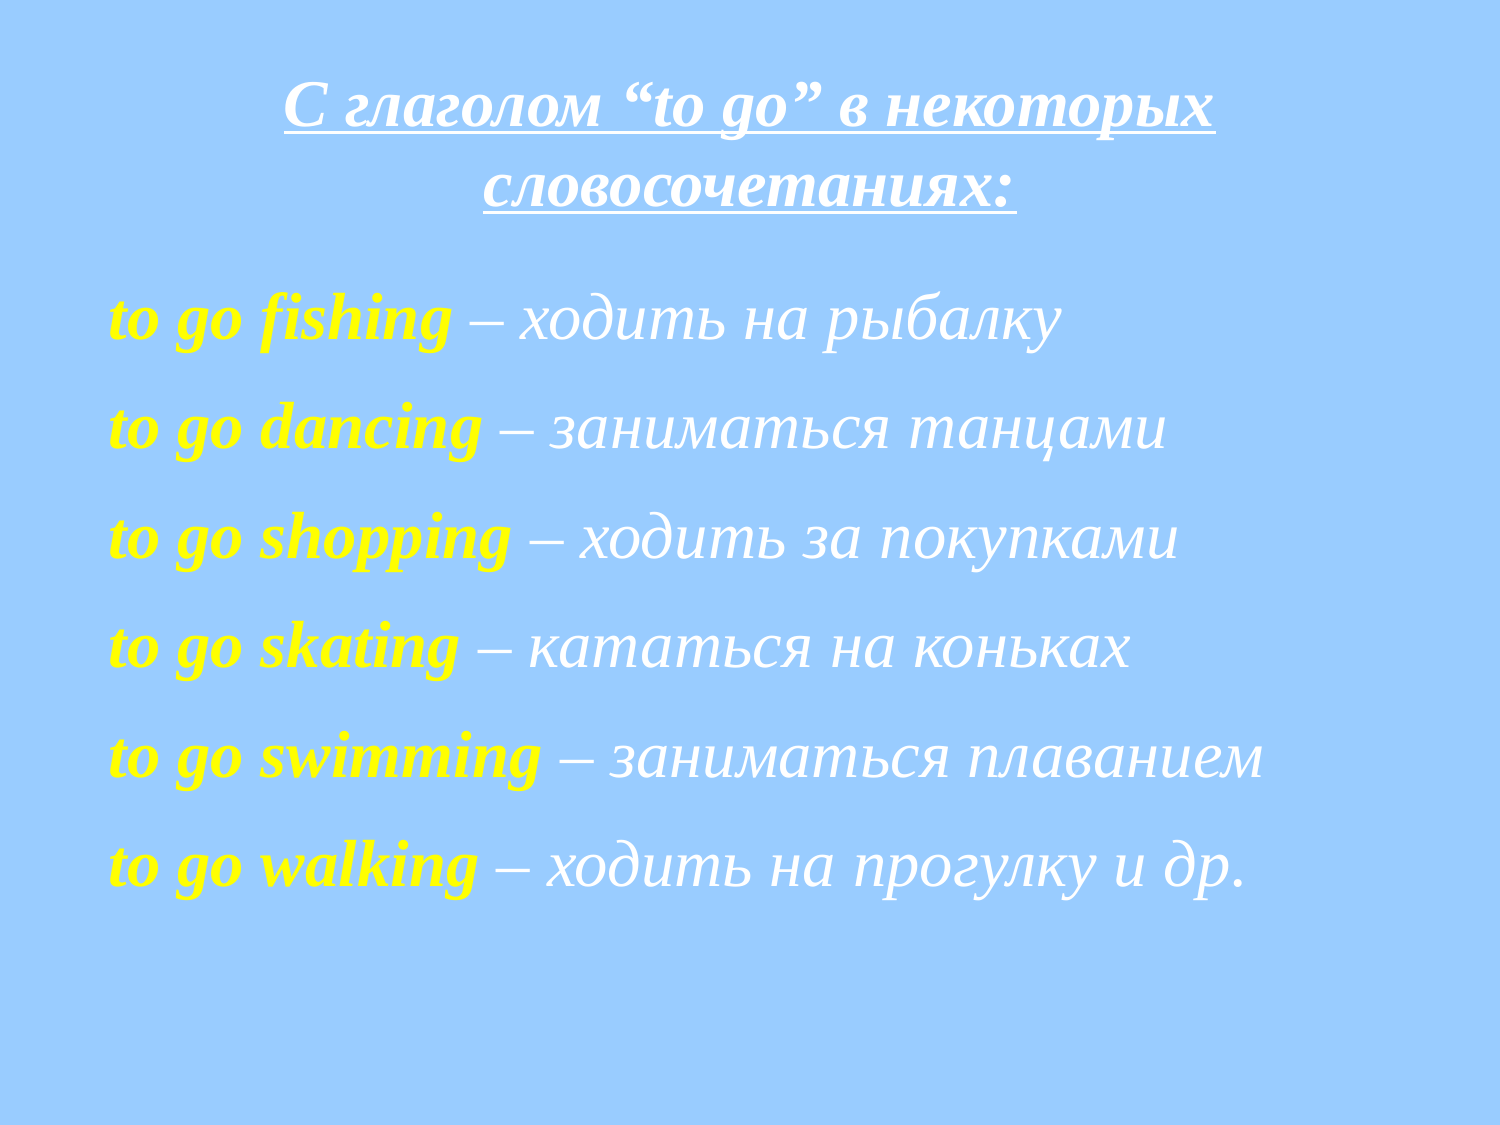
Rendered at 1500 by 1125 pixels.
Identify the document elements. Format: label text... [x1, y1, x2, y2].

title С глаголом “to go” в некоторых словосочетаниях: [75, 45, 1425, 256]
list to go fishing – ходить на рыбалку to go dancing – заниматься танцами to go shopping – ходить за покупками to go skating – кататься на коньках to go swimming – заниматься плаванием to go walking – ходить на прогулку и др. [93, 257, 1414, 1001]
